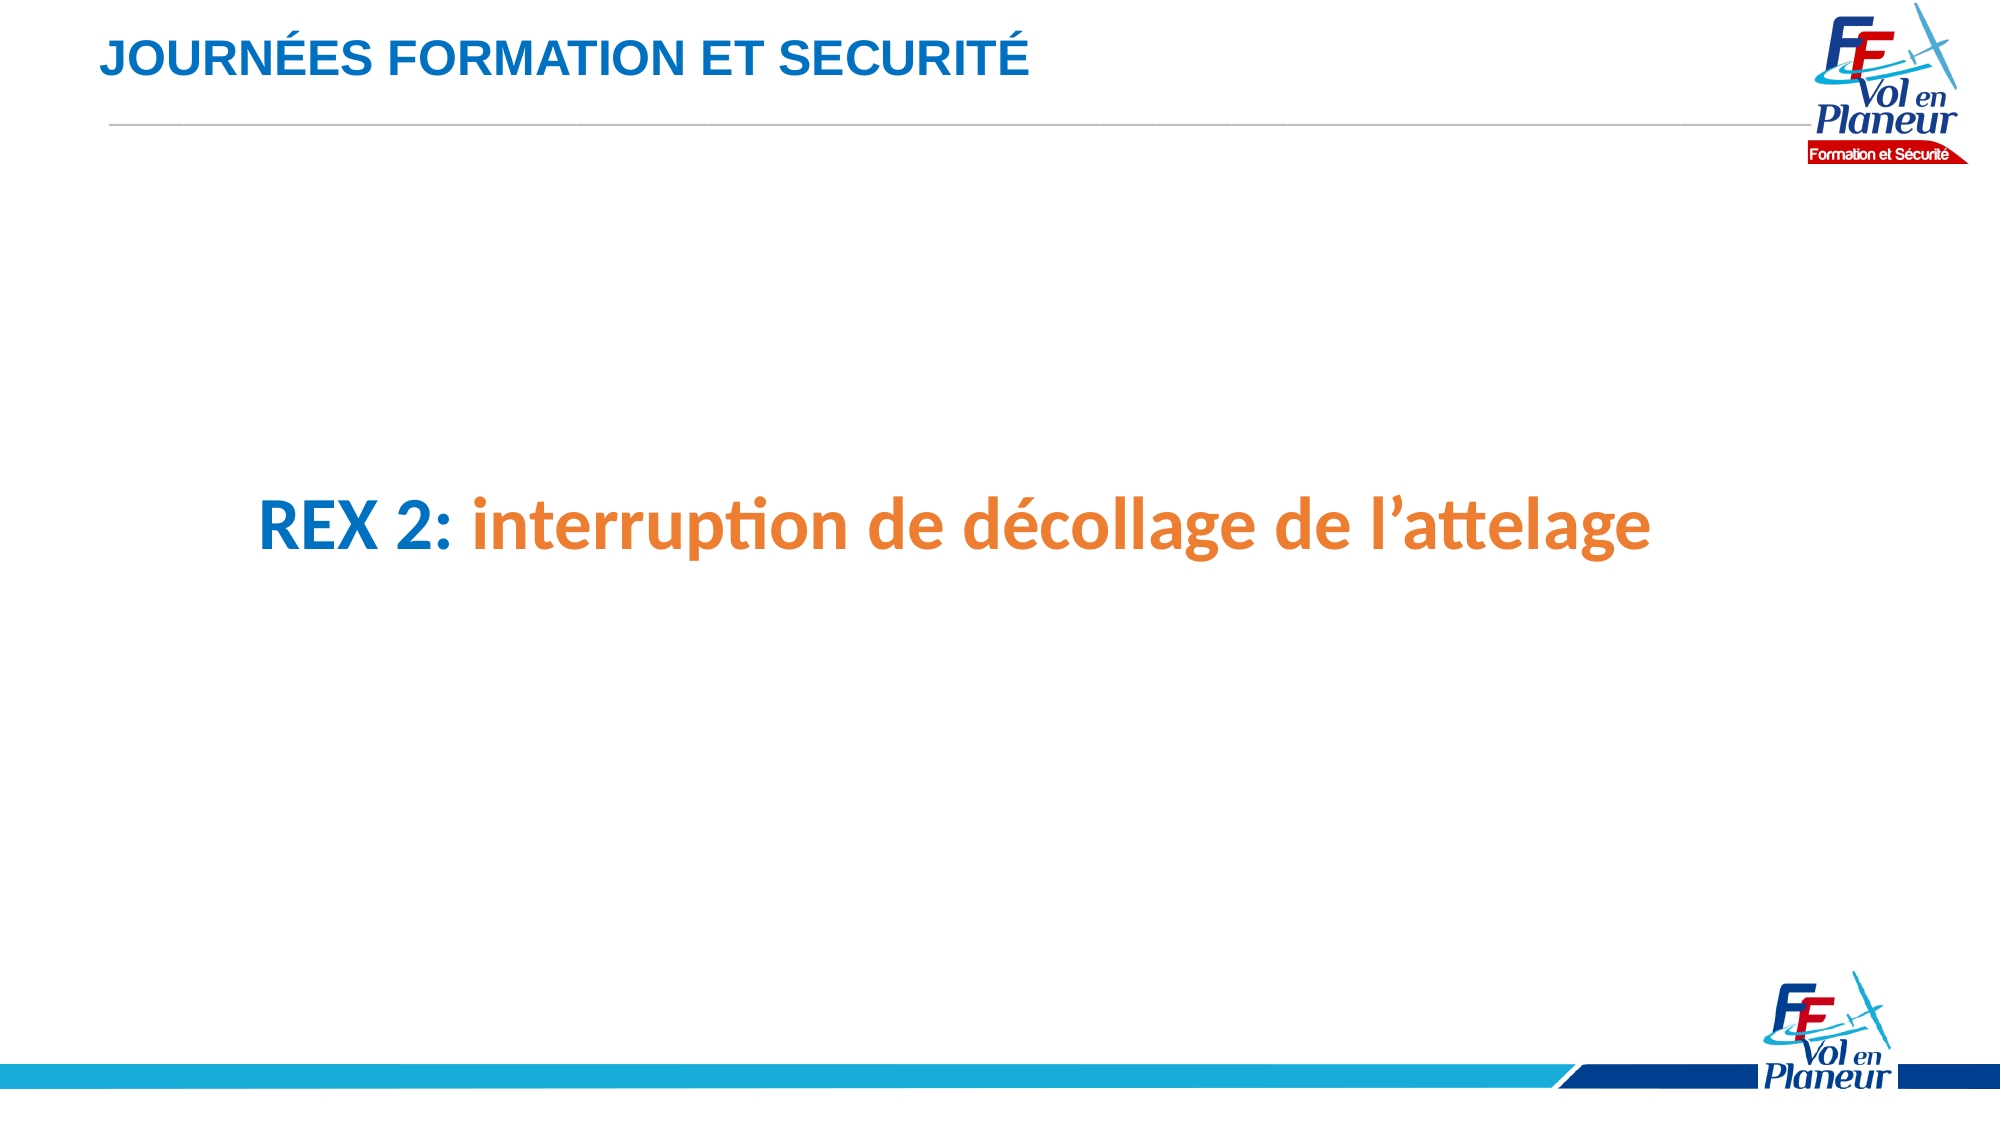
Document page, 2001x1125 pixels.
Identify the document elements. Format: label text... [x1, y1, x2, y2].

picture [0, 959, 2000, 1125]
list JOURNÉES FORMATION ET SECURITÉ [70, 24, 1547, 93]
picture [1759, 2, 2000, 165]
text_box REX 2: interruption de décollage de l’attelage [243, 467, 1811, 572]
